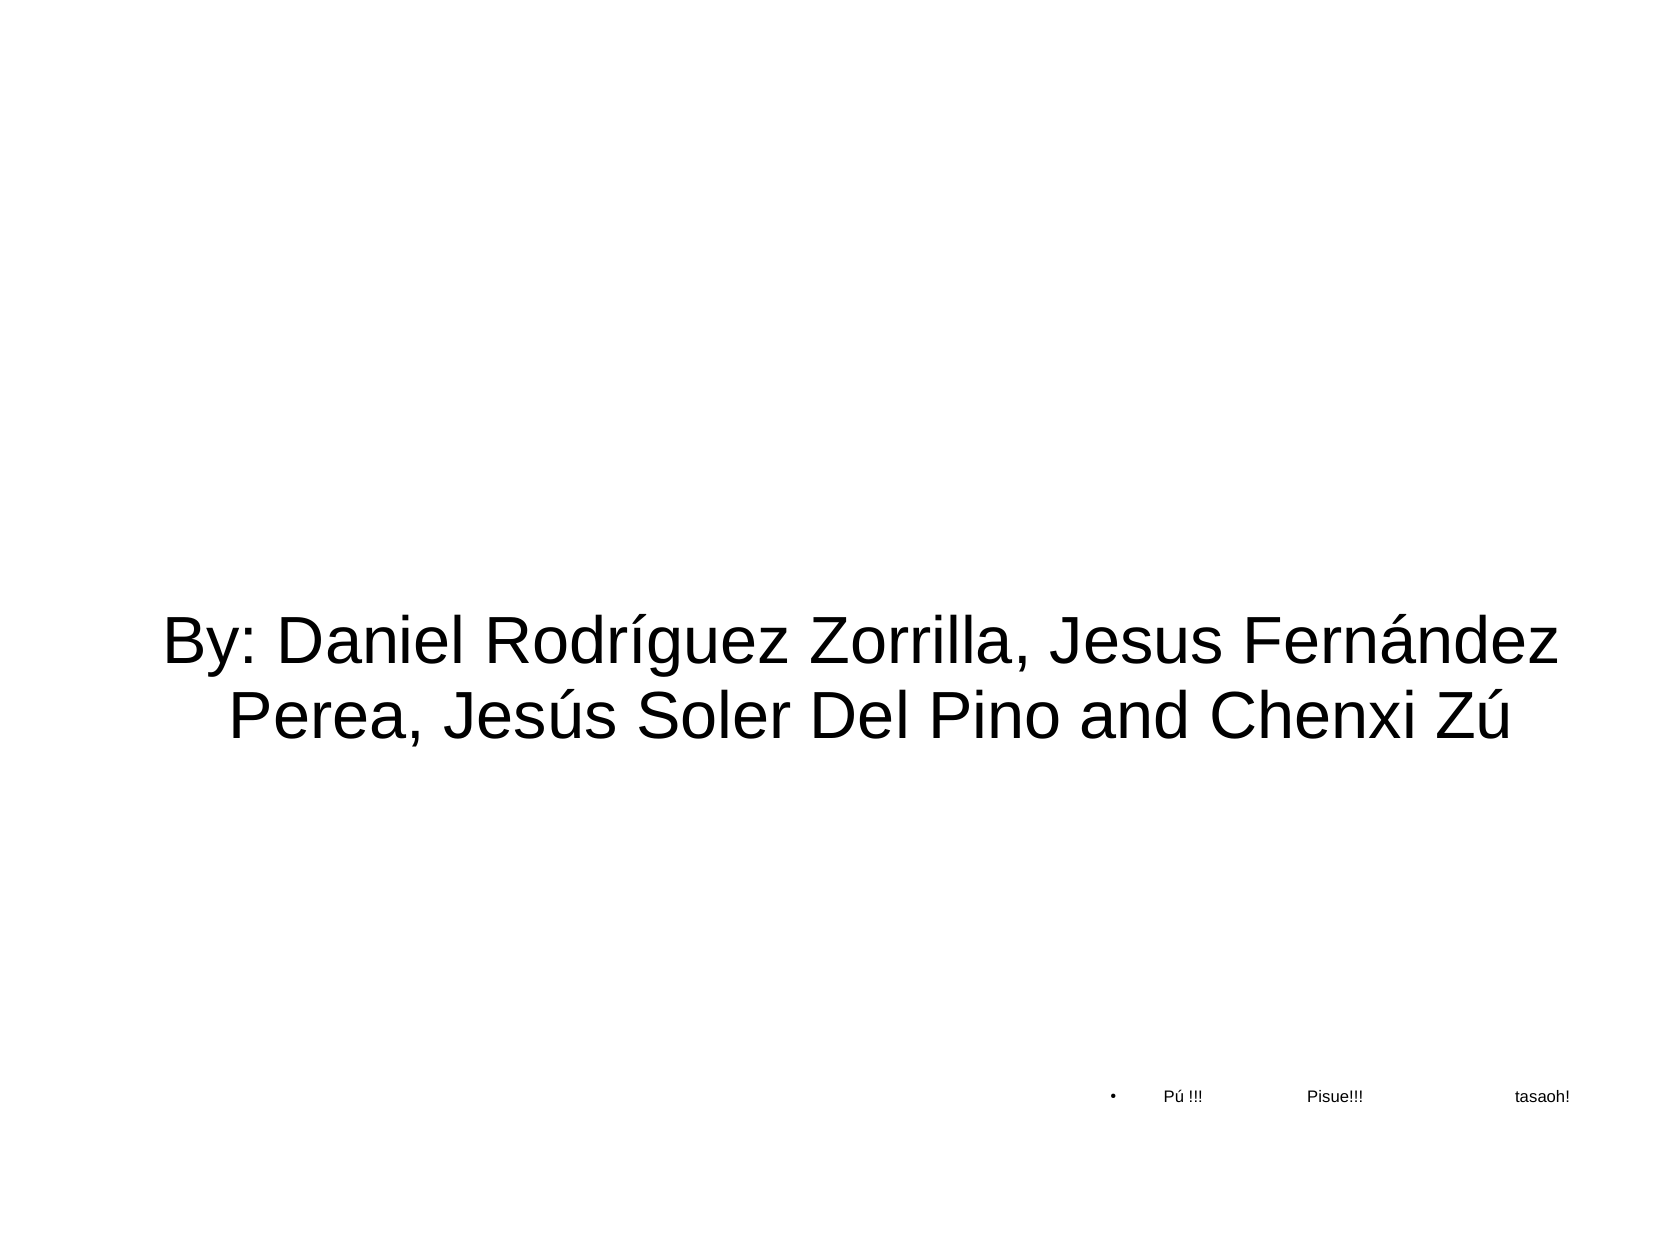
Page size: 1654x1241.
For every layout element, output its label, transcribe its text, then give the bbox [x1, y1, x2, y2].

list By: Daniel Rodríguez Zorrilla, Jesus Fernández Perea, Jesús Soler Del Pino and Chenxi Zú Pú !!! Pisue!!! tasaoh! [82, 290, 1571, 1109]
